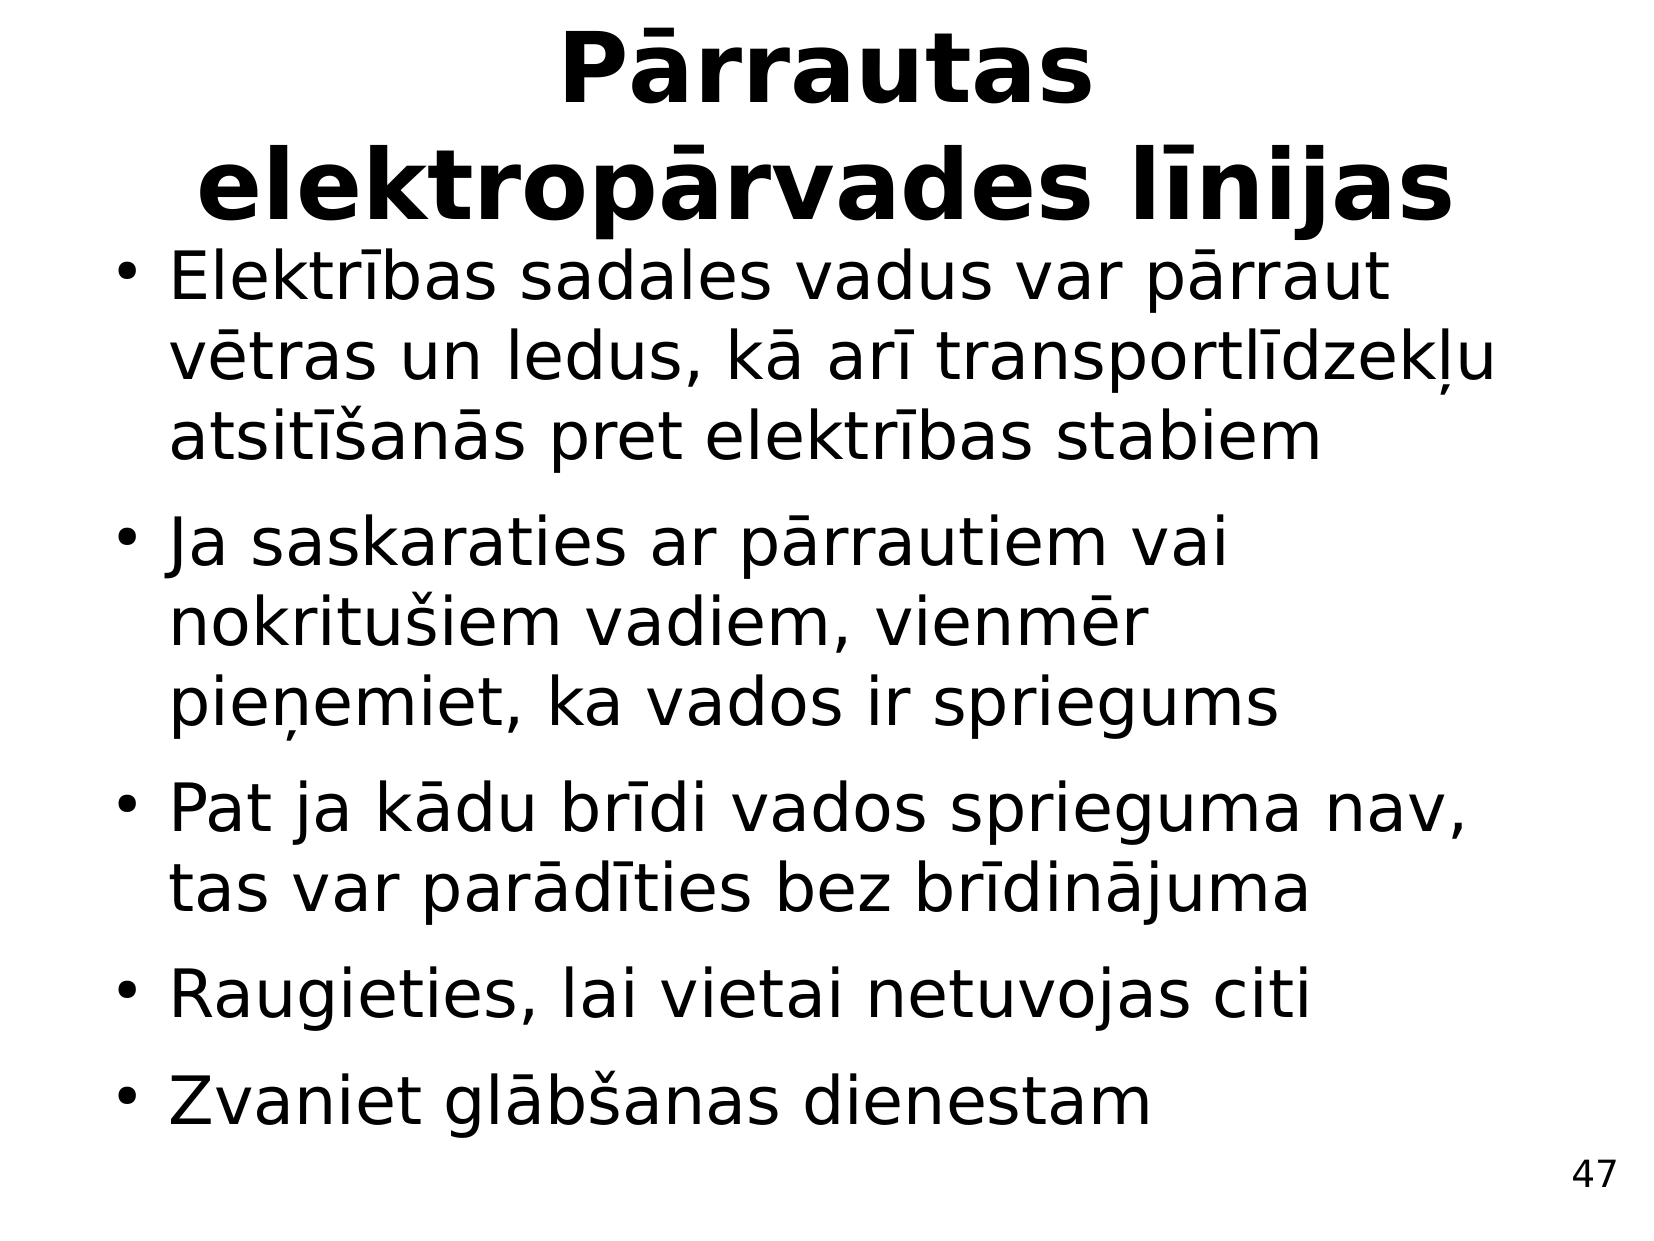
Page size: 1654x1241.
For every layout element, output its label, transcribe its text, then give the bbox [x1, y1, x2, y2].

title Pārrautas elektropārvades līnijas [82, 49, 1571, 196]
list Elektrības sadales vadus var pārraut vētras un ledus, kā arī transportlīdzekļu atsitīšanās pret elektrības stabiem Ja saskaraties ar pārrautiem vai nokritušiem vadiem, vienmēr pieņemiet, ka vados ir spriegums Pat ja kādu brīdi vados sprieguma nav, tas var parādīties bez brīdinājuma Raugieties, lai vietai netuvojas citi Zvaniet glābšanas dienestam [82, 225, 1538, 1186]
